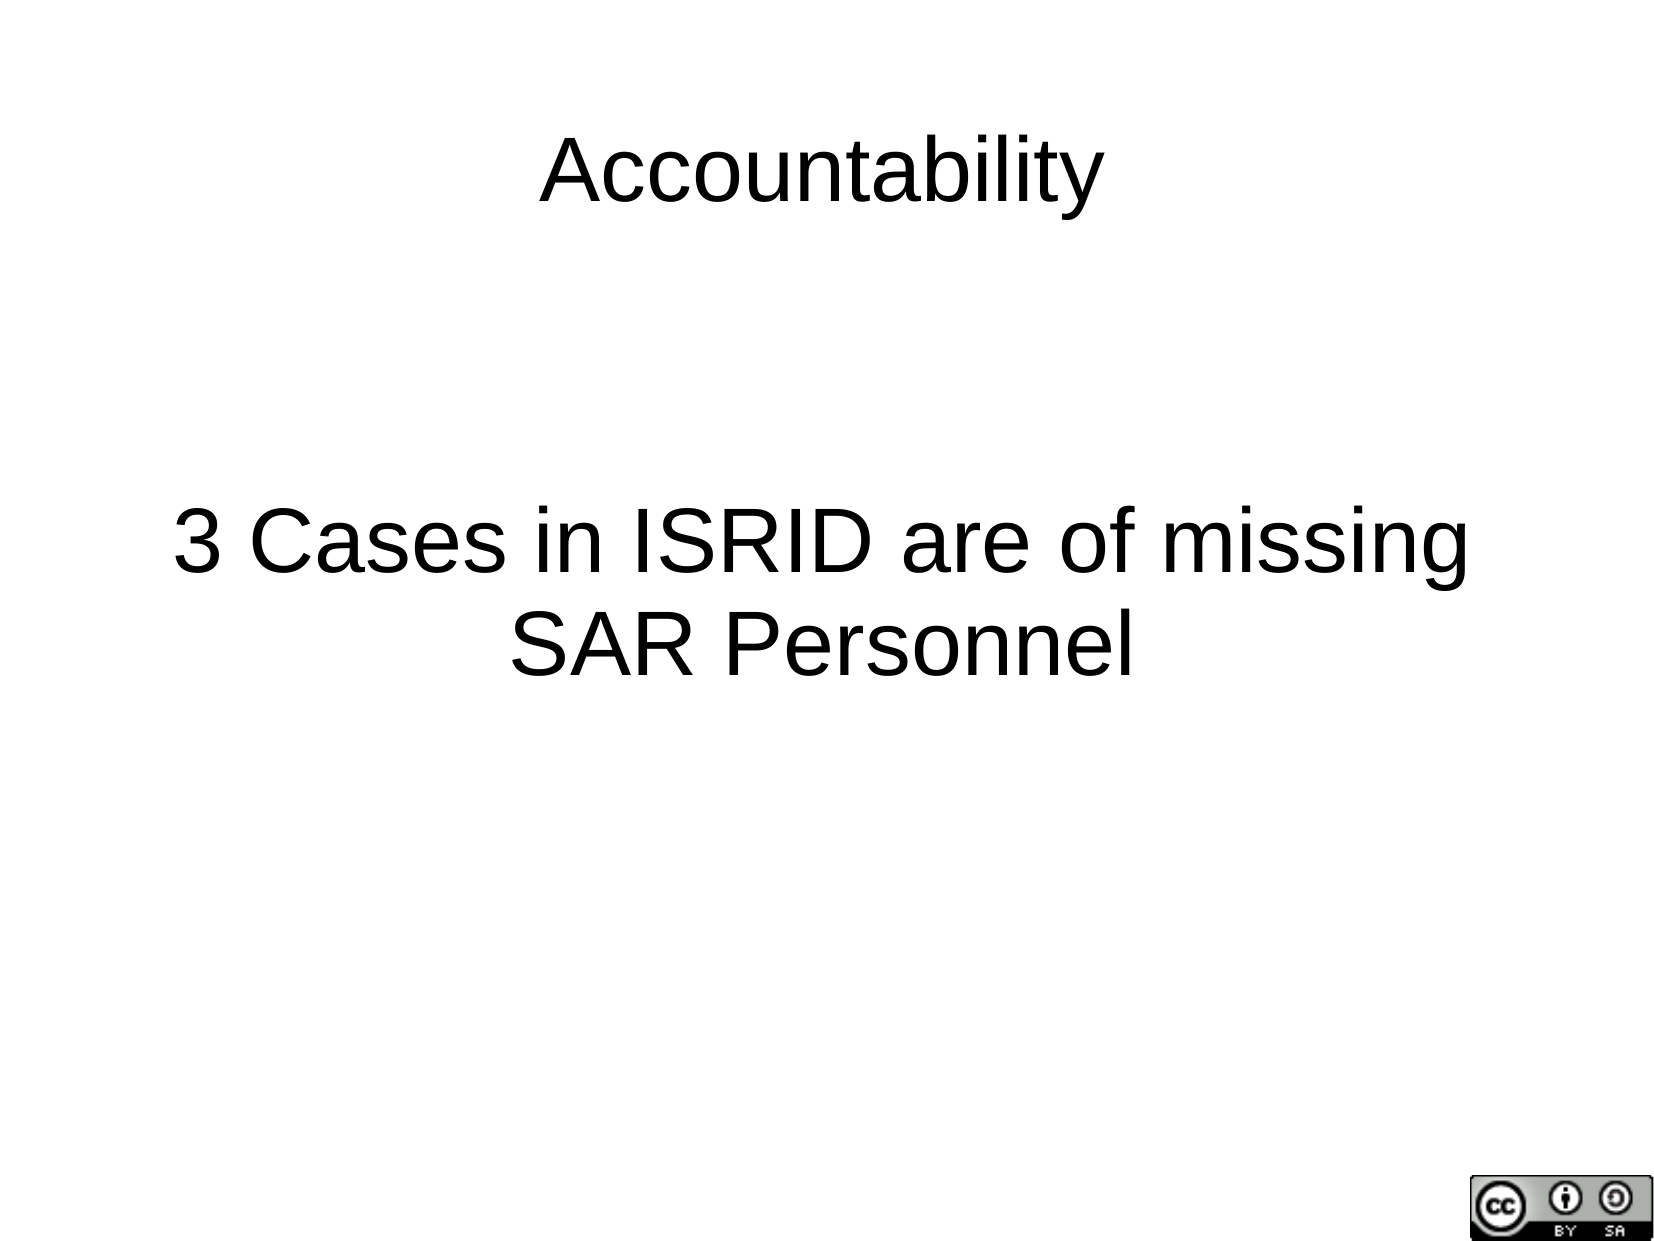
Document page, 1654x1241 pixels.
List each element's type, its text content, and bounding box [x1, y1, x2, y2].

title Accountability [78, 66, 1567, 274]
picture [1470, 1175, 1654, 1241]
title 3 Cases in ISRID are of missing SAR Personnel [78, 489, 1567, 697]
